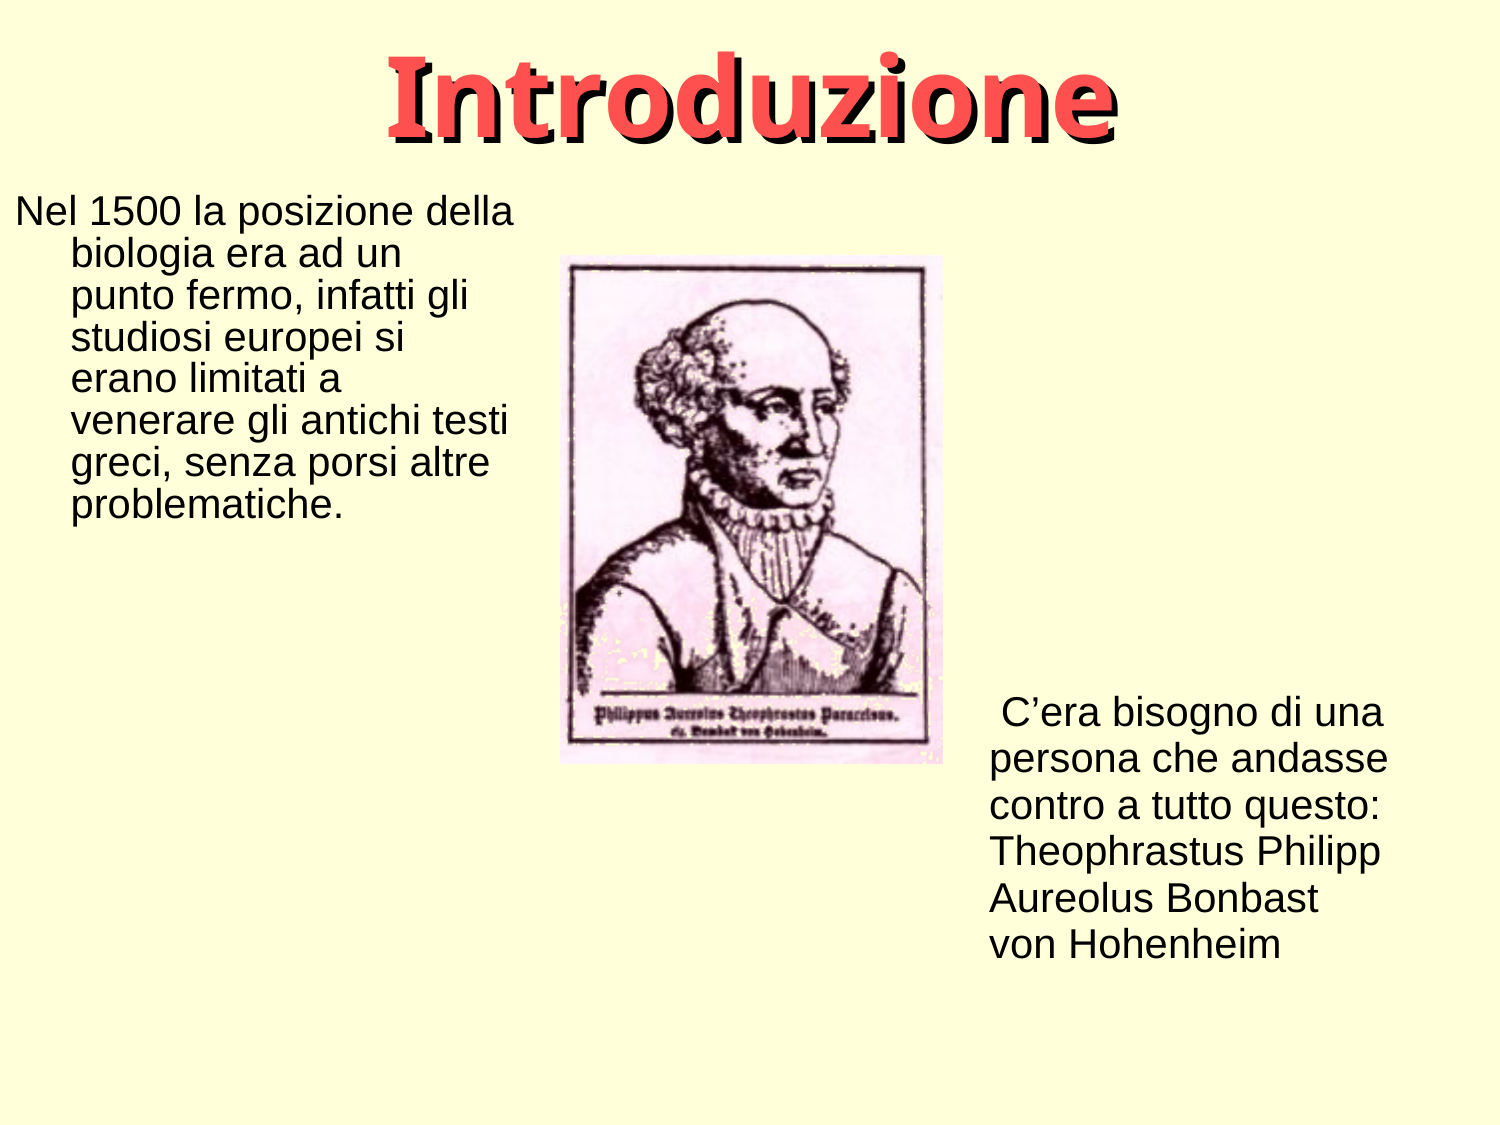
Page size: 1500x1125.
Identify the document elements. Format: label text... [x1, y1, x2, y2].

title Introduzione [76, 0, 1427, 188]
list Nel 1500 la posizione della biologia era ad un punto fermo, infatti gli studiosi europei si erano limitati a venerare gli antichi testi greci, senza porsi altre problematiche. [0, 184, 534, 627]
text_box C’era bisogno di una persona che andasse contro a tutto questo: Theophrastus Philipp Aureolus Bonbast von Hohenheim [974, 680, 1459, 1048]
picture [560, 255, 943, 764]
